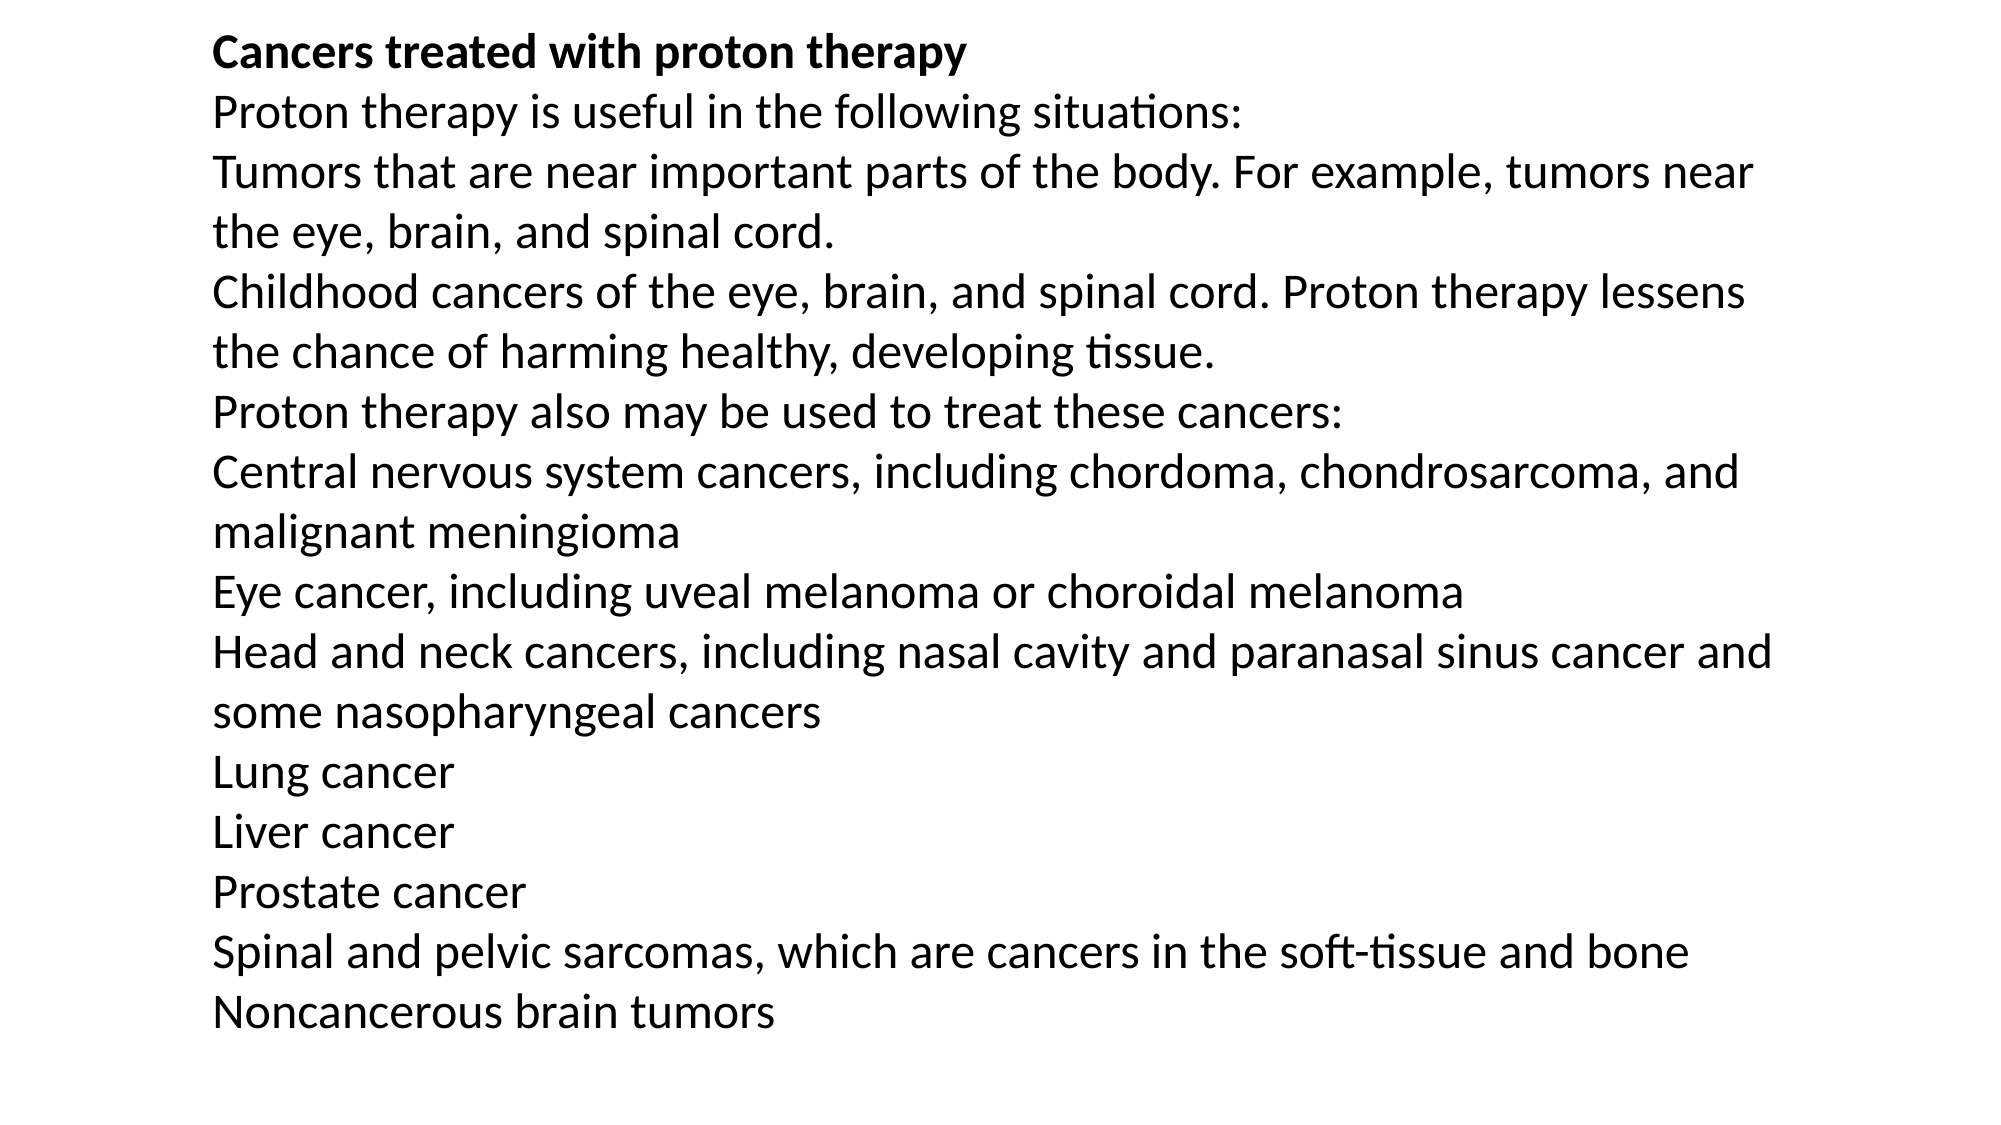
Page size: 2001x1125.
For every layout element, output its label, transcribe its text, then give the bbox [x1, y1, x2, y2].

text_box Cancers treated with proton therapy Proton therapy is useful in the following situations: Tumors that are near important parts of the body. For example, tumors near the eye, brain, and spinal cord. Childhood cancers of the eye, brain, and spinal cord. Proton therapy lessens the chance of harming healthy, developing tissue. Proton therapy also may be used to treat these cancers: Central nervous system cancers, including chordoma, chondrosarcoma, and malignant meningioma Eye cancer, including uveal melanoma or choroidal melanoma Head and neck cancers, including nasal cavity and paranasal sinus cancer and some nasopharyngeal cancers Lung cancer Liver cancer Prostate cancer Spinal and pelvic sarcomas, which are cancers in the soft-tissue and bone Noncancerous brain tumors [197, 10, 1833, 1056]
